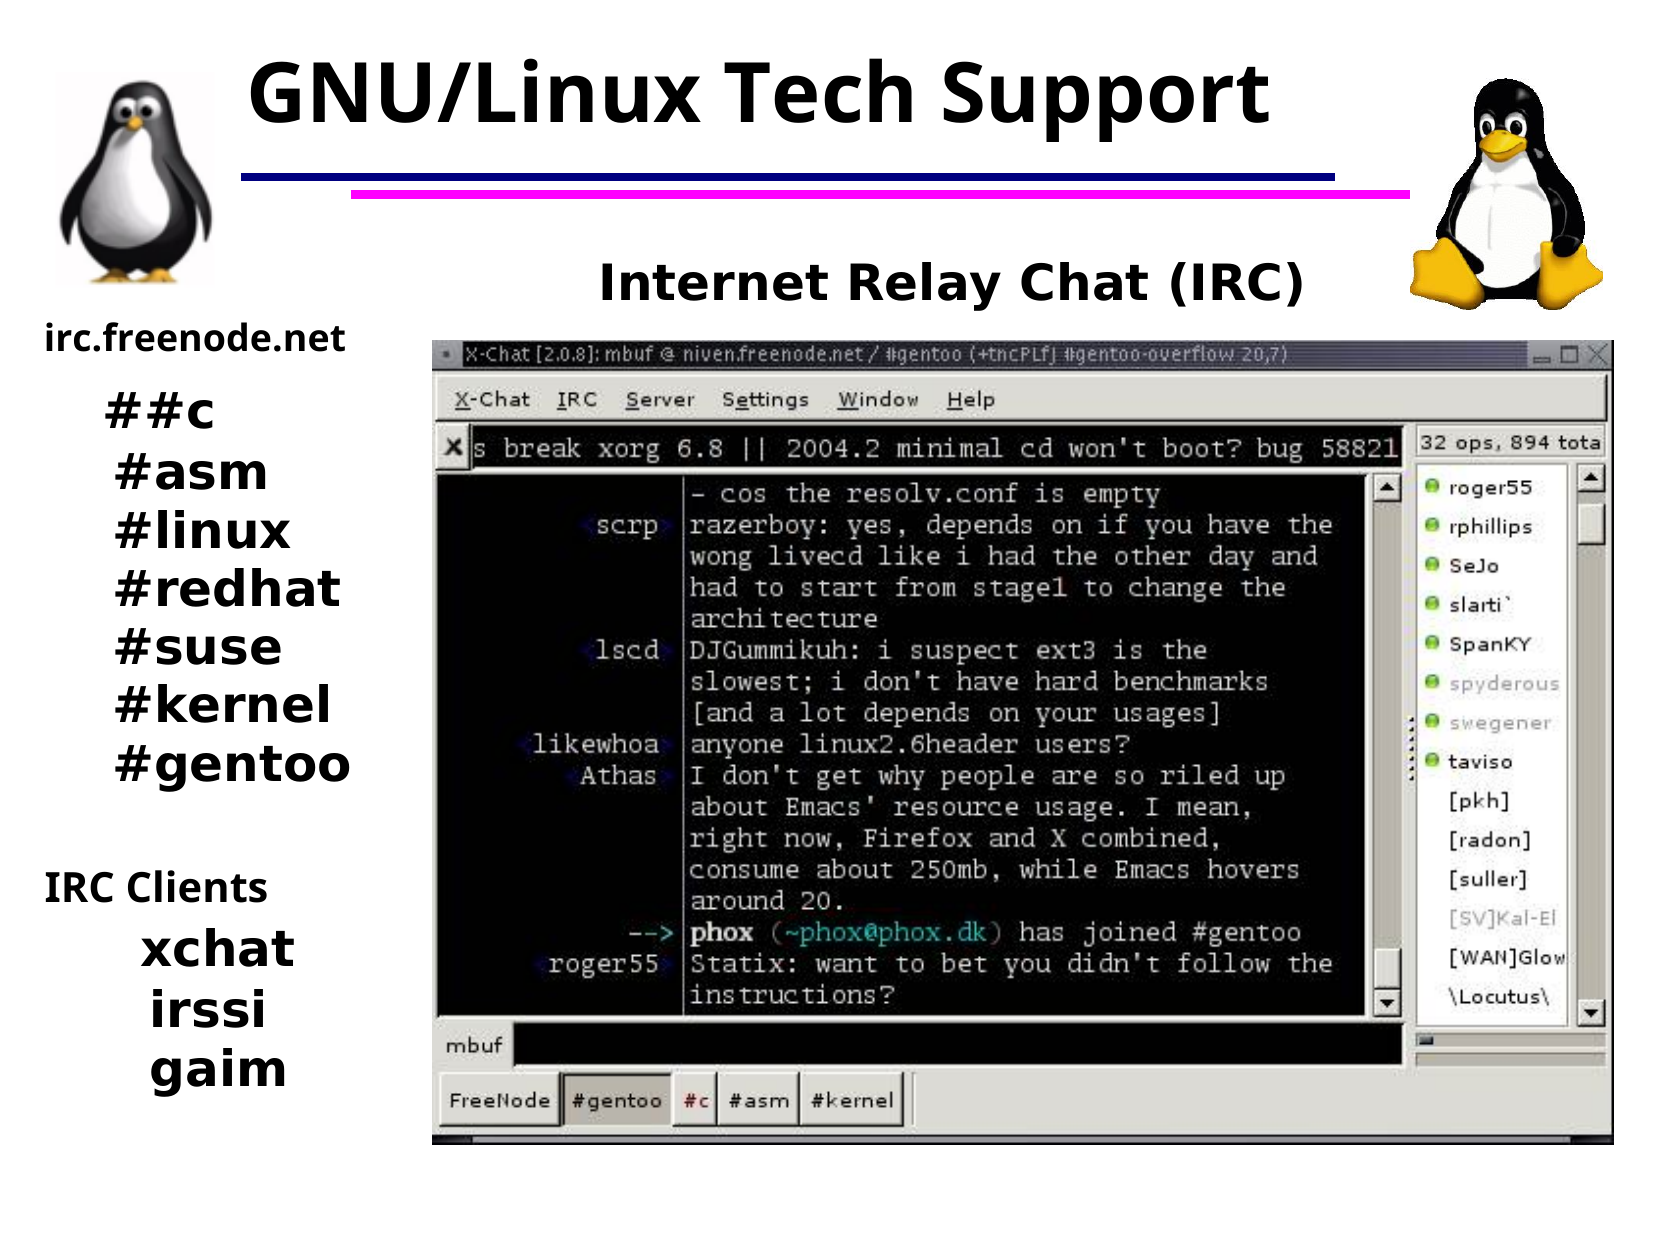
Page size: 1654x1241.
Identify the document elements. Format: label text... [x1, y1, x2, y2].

text_box Internet Relay Chat (IRC) [598, 254, 1404, 313]
picture [1410, 78, 1603, 310]
text_box ##c #asm #linux #redhat #suse #kernel #gentoo [77, 375, 403, 798]
text_box irc.freenode.net [43, 311, 390, 371]
text_box GNU/Linux Tech Support [246, 34, 1468, 142]
picture [432, 340, 1614, 1145]
text_box IRC Clients [44, 857, 332, 923]
text_box xchat irssi gaim [114, 923, 327, 1094]
picture [54, 72, 221, 296]
